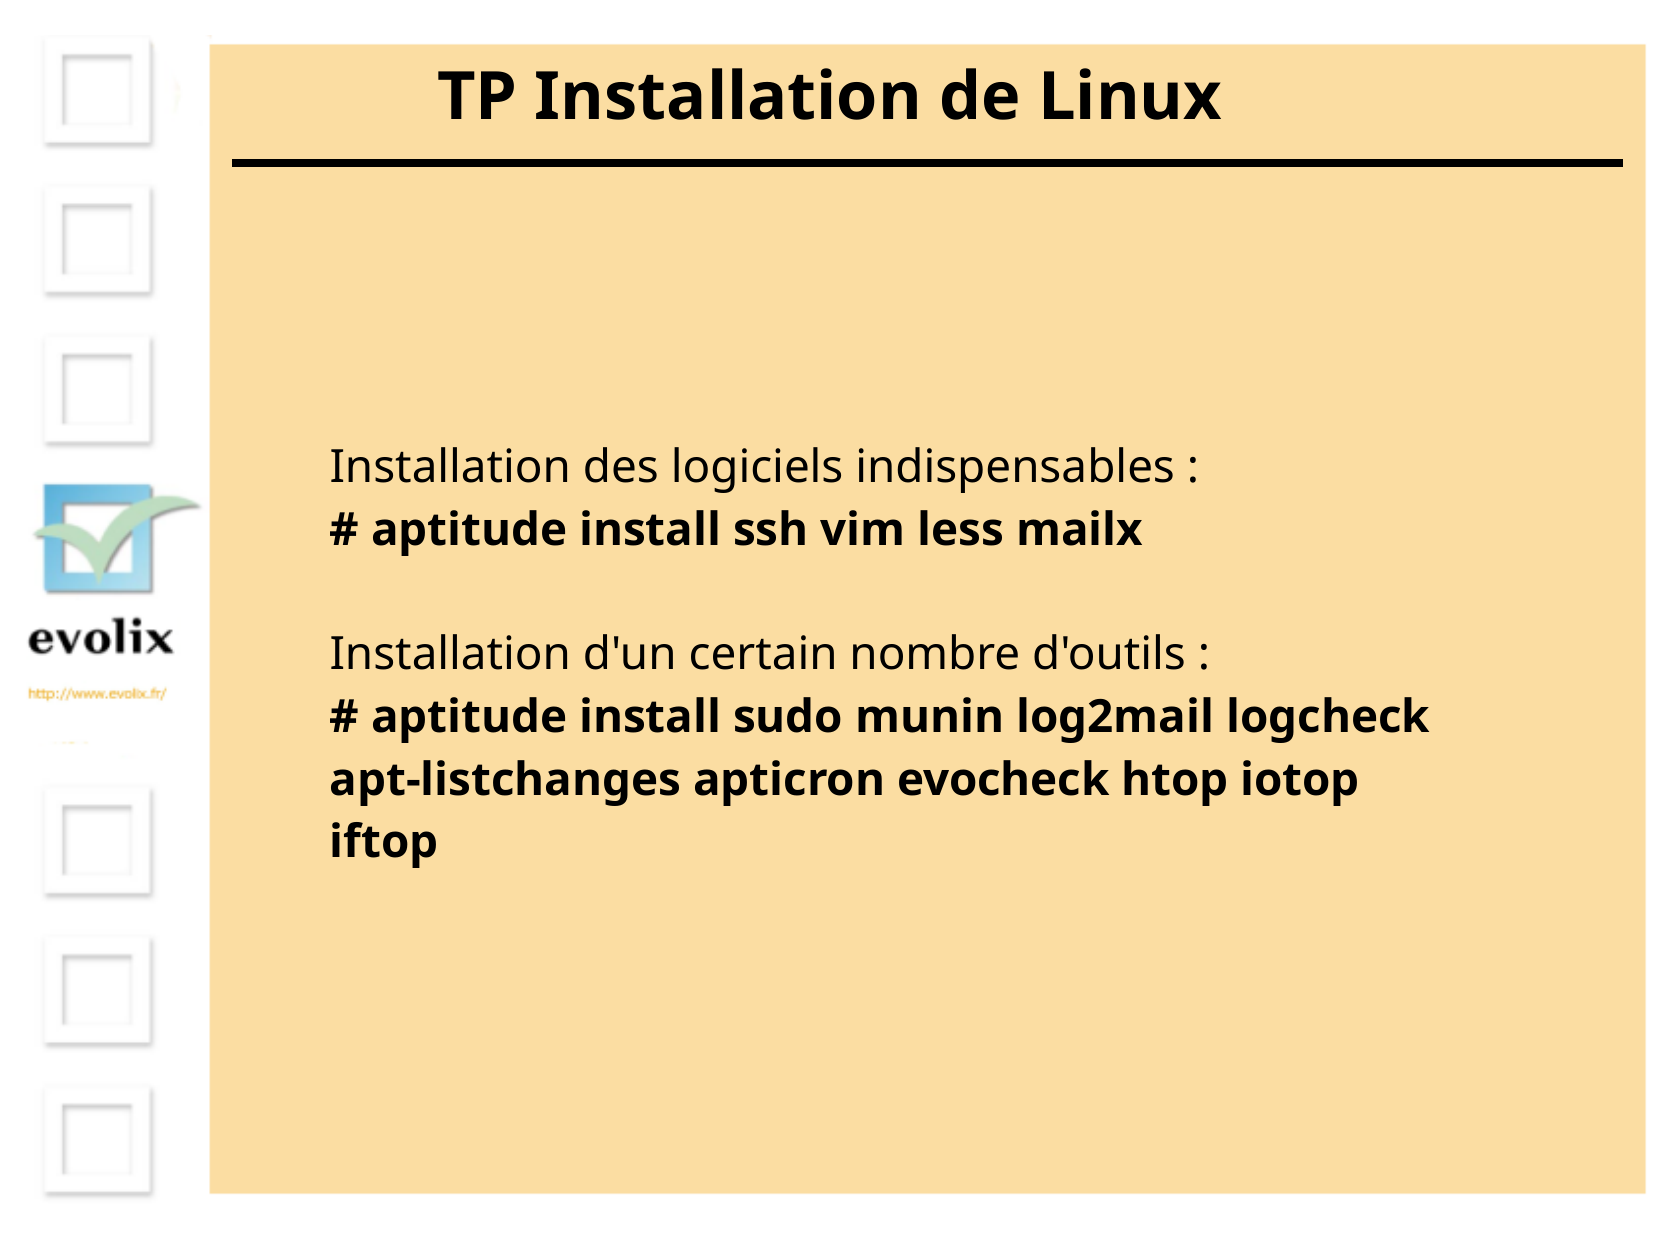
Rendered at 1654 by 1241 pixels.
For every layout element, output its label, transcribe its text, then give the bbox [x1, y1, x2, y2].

picture [0, 35, 1654, 1204]
title TP Installation de Linux [21, 18, 1638, 169]
subtitle Installation des logiciels indispensables : # aptitude install ssh vim less mailx Installation d'un certain nombre d'outils : # aptitude install sudo munin log2mail logcheck apt-listchanges apticron evocheck htop iotop iftop [254, 173, 1456, 1194]
